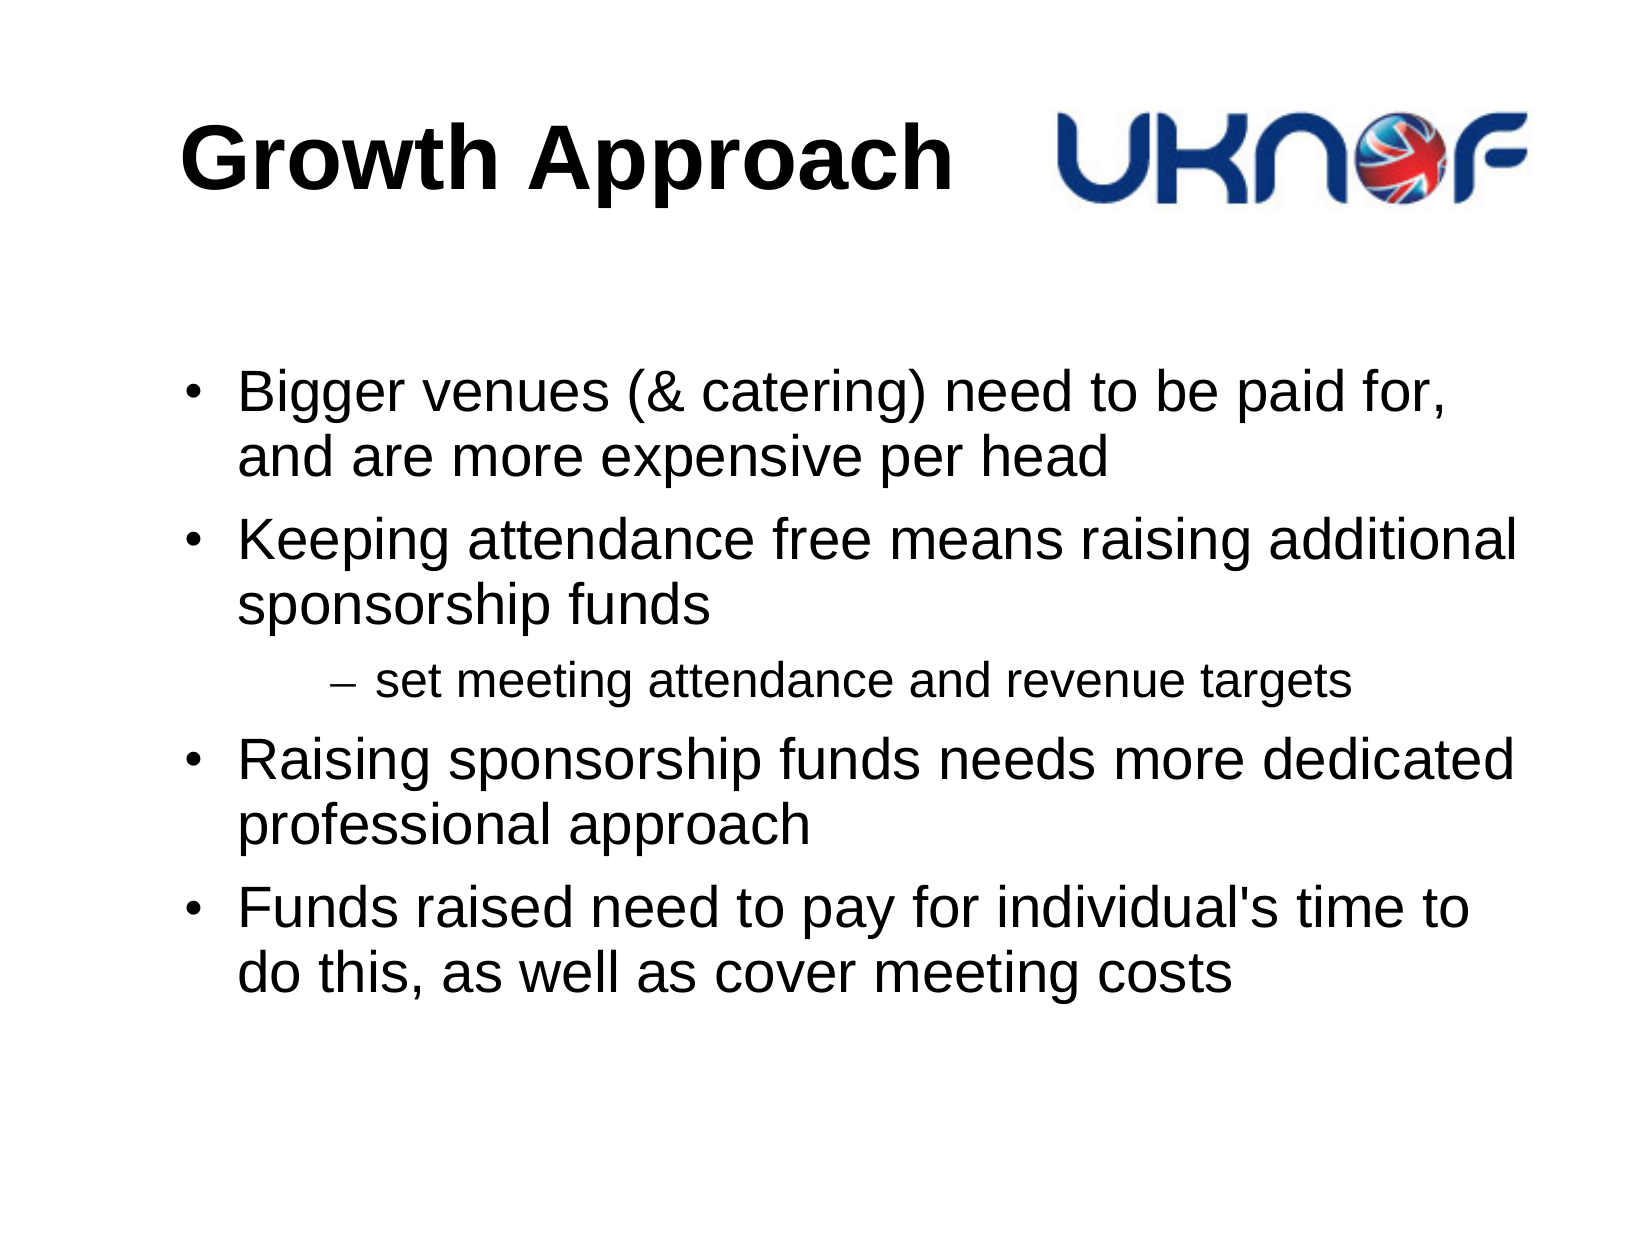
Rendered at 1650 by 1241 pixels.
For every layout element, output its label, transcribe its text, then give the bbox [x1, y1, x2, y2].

title Growth Approach [123, 37, 1013, 279]
picture [1050, 93, 1536, 225]
list Bigger venues (& catering) need to be paid for, and are more expensive per head Keeping attendance free means raising additional sponsorship funds set meeting attendance and revenue targets Raising sponsorship funds needs more dedicated professional approach Funds raised need to pay for individual's time to do this, as well as cover meeting costs [123, 358, 1524, 1221]
